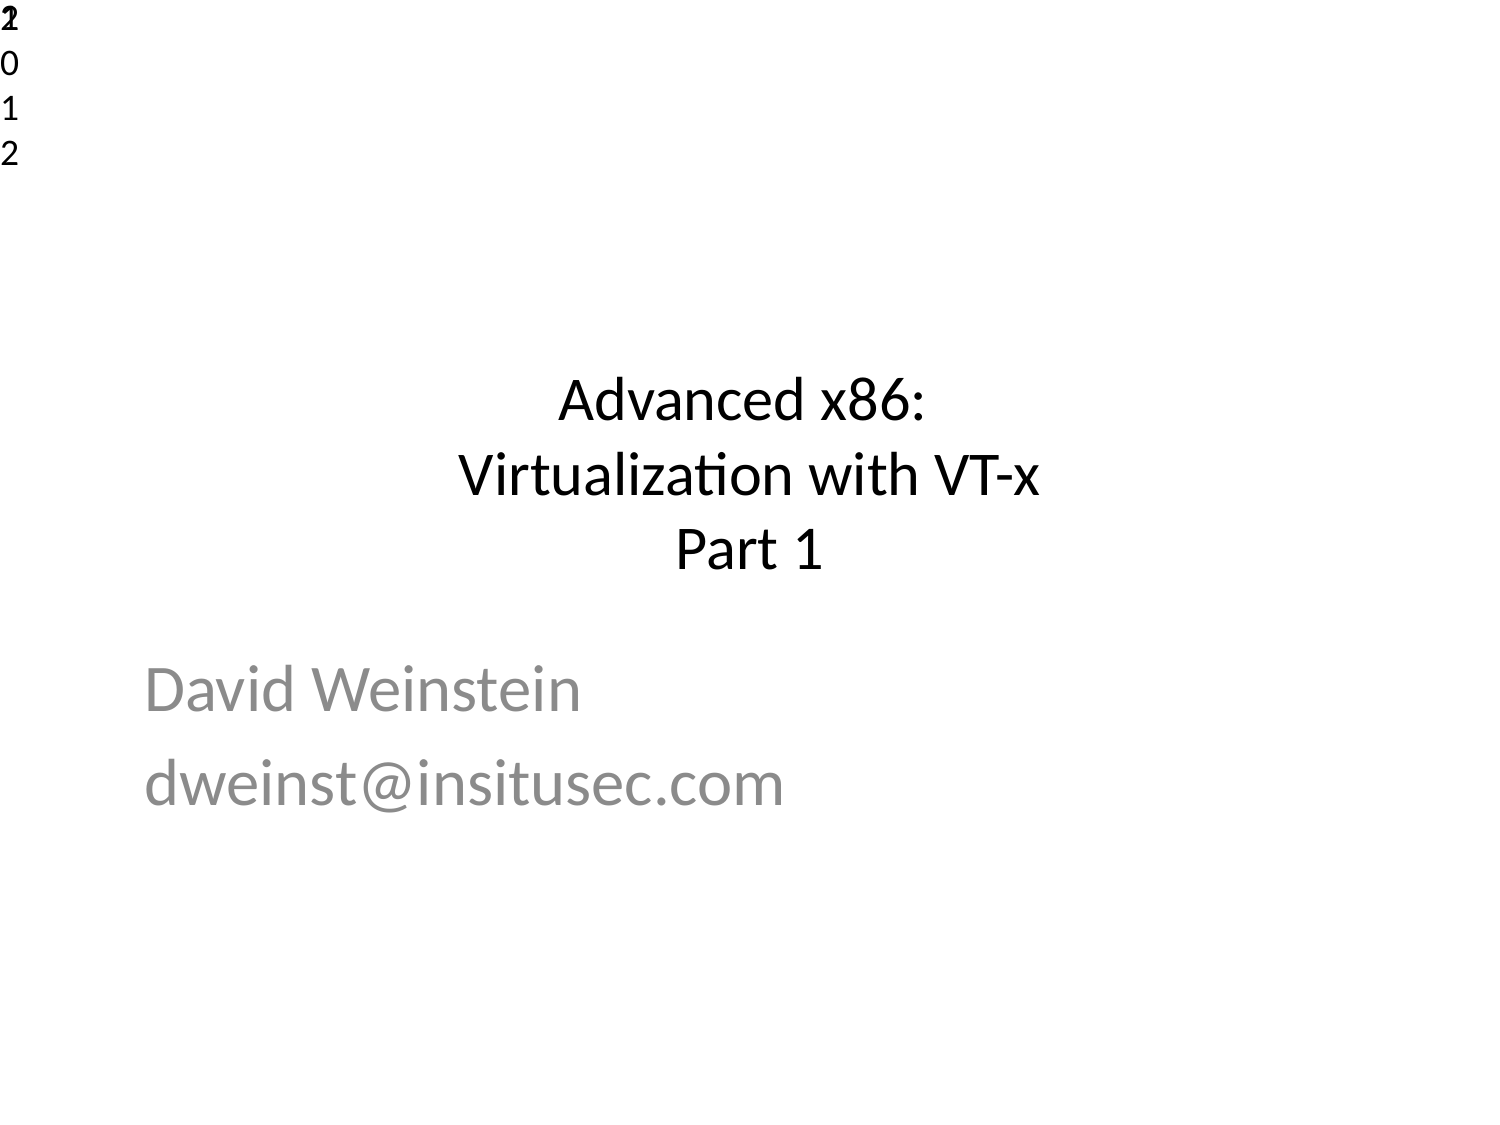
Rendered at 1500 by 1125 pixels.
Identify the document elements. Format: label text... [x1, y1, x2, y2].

title Advanced x86: Virtualization with VT-x Part 1 [112, 349, 1388, 591]
subtitle David Weinstein dweinst@insitusec.com [129, 637, 1424, 925]
